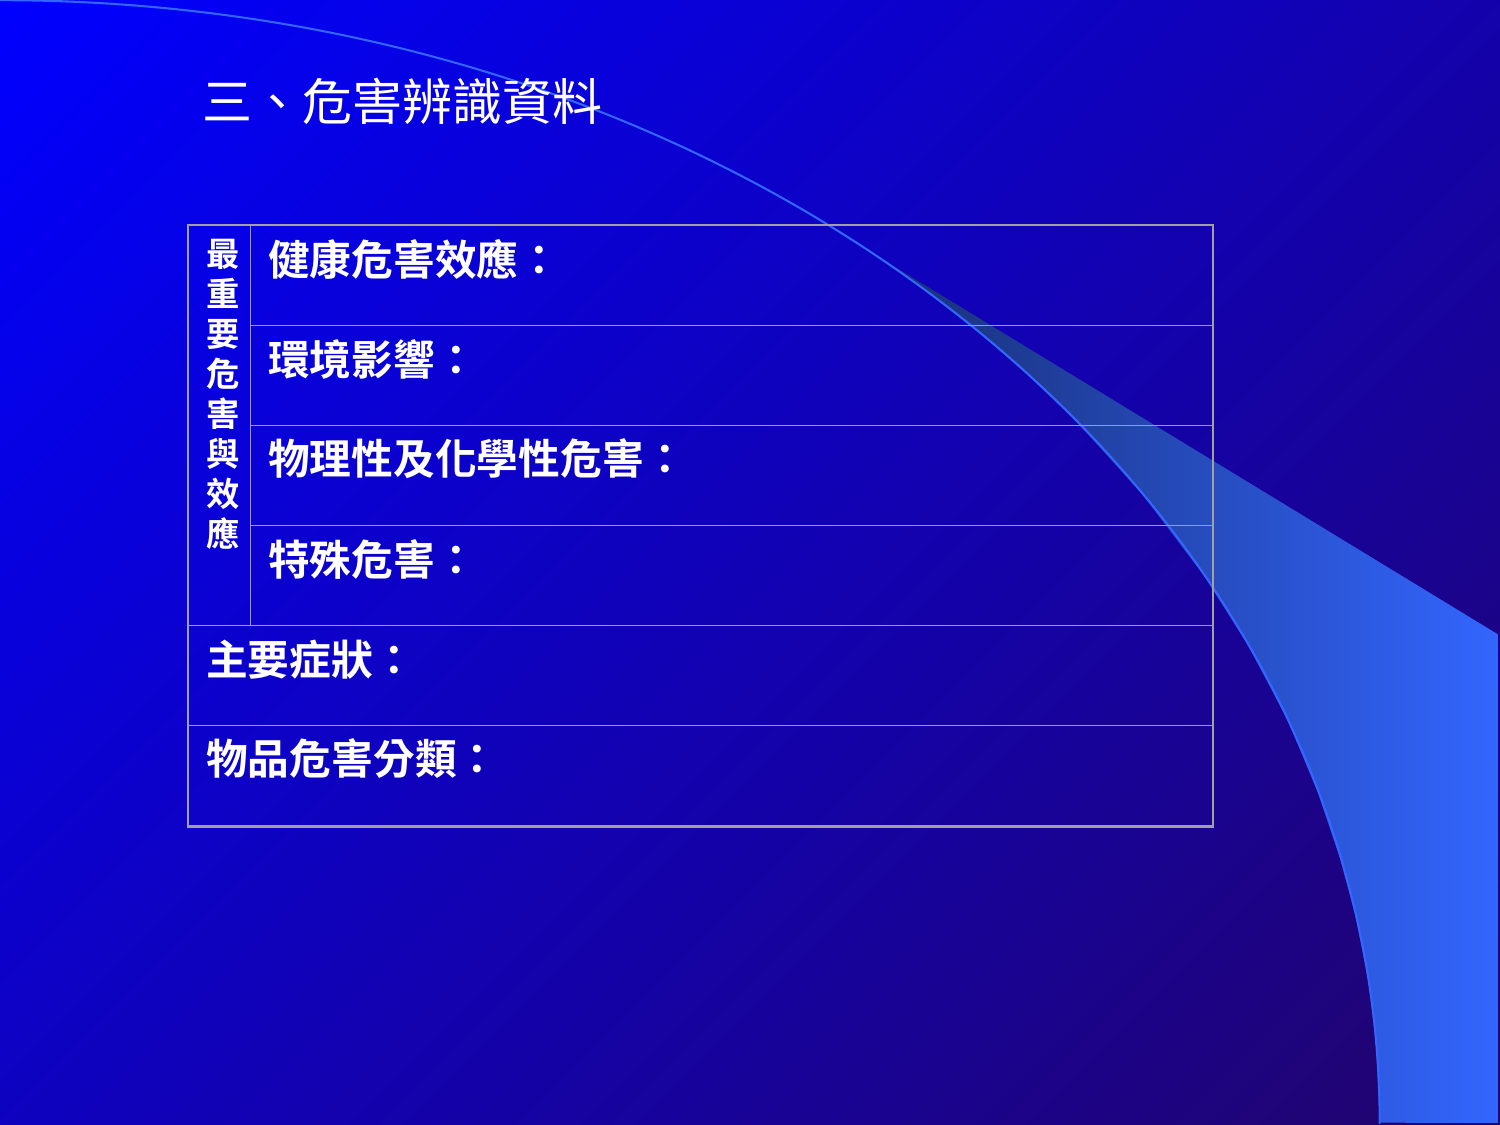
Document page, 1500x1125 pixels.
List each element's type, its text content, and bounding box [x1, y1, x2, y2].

text_box 物理性及化學性危害： [253, 426, 1209, 525]
text_box 環境影響： [253, 326, 1209, 425]
text_box 健康危害效應： [253, 226, 1209, 325]
text_box 三、危害辨識資料 [187, 62, 618, 138]
text_box 主要症狀： [191, 626, 1209, 725]
text_box 最重要危害與效應 [191, 226, 247, 625]
text_box 物品危害分類： [191, 726, 1209, 825]
text_box 特殊危害： [253, 526, 1209, 625]
